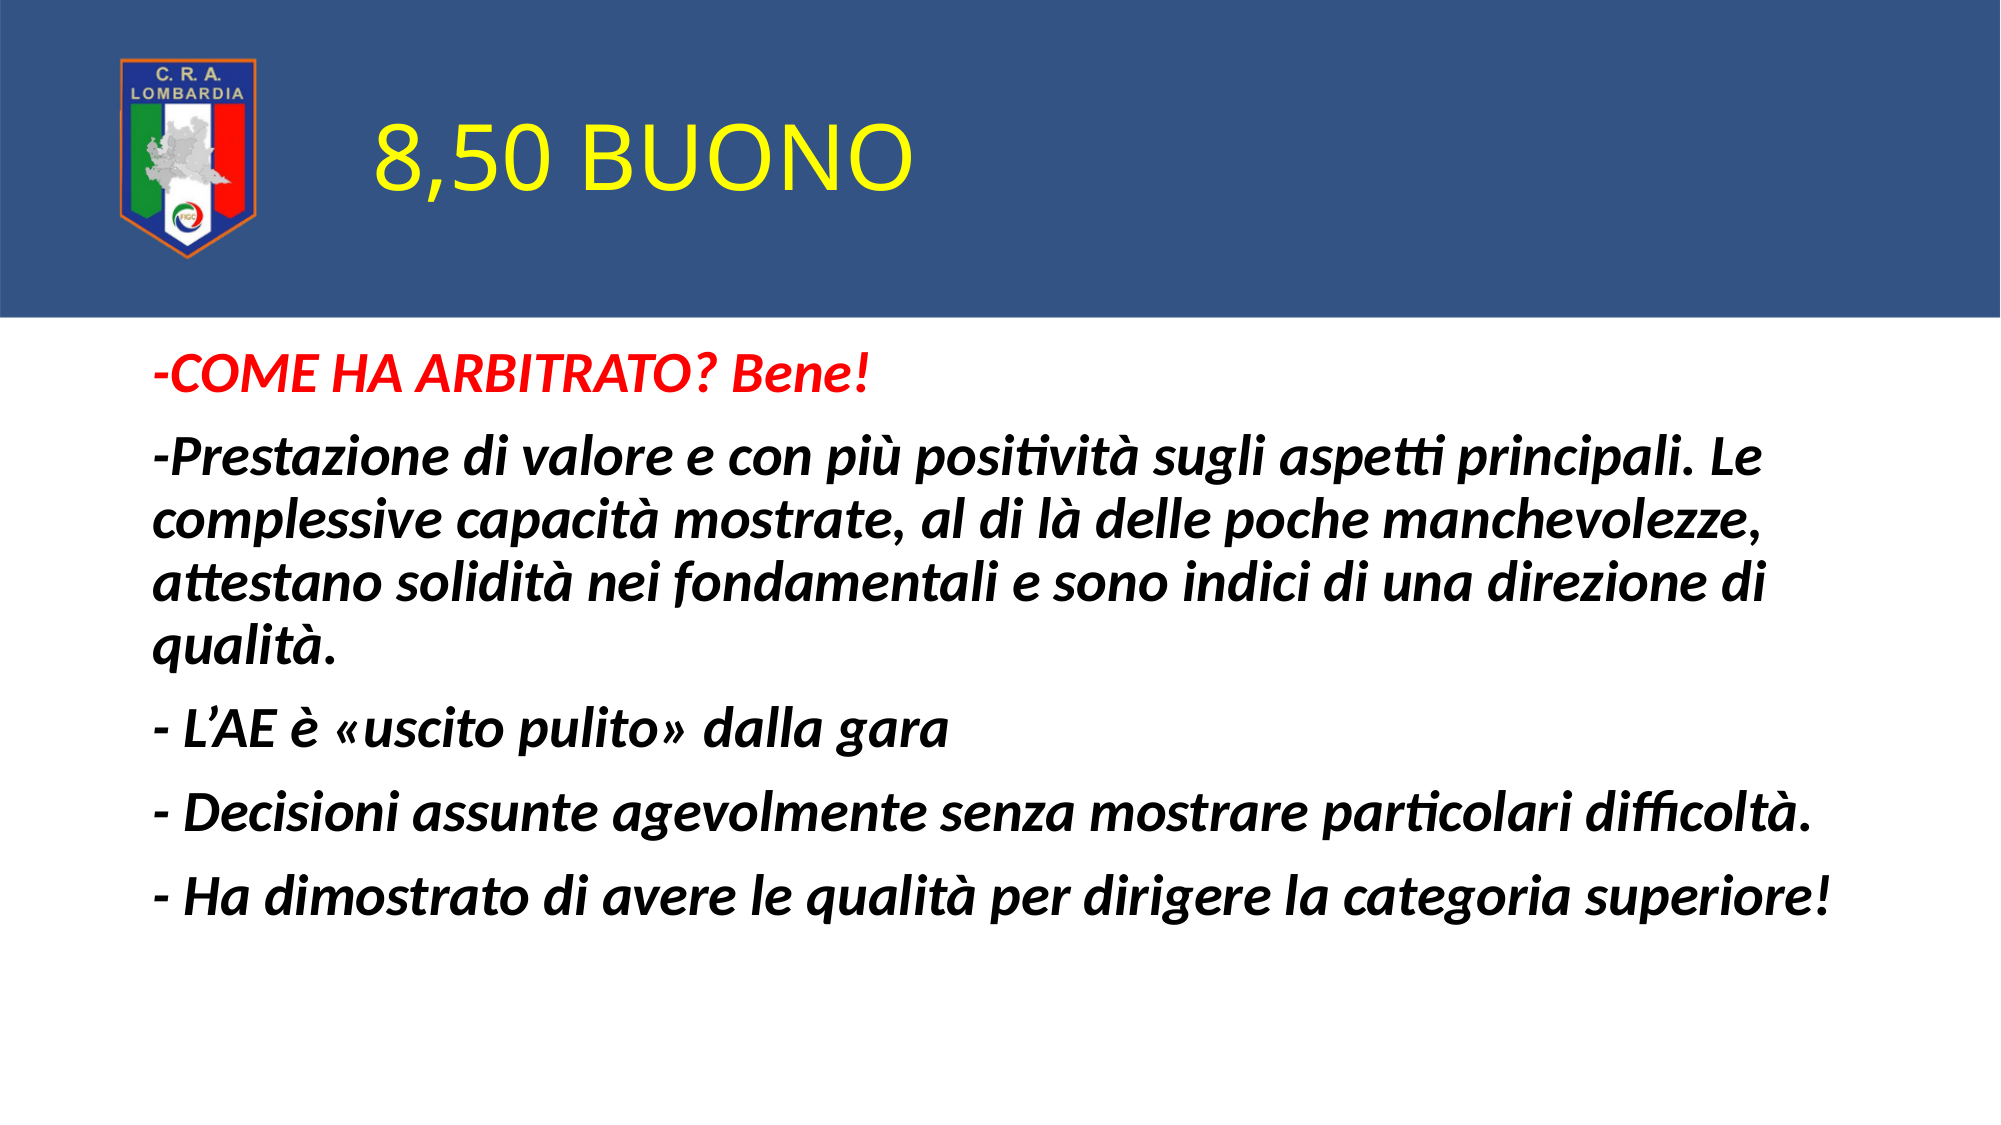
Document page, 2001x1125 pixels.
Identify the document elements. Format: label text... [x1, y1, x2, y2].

list -COME HA ARBITRATO? Bene! -Prestazione di valore e con più positività sugli aspetti principali. Le complessive capacità mostrate, al di là delle poche manchevolezze, attestano solidità nei fondamentali e sono indici di una direzione di qualità. - L’AE è «uscito pulito» dalla gara - Decisioni assunte agevolmente senza mostrare particolari difficoltà. - Ha dimostrato di avere le qualità per dirigere la categoria superiore! [137, 334, 1863, 1014]
title 8,50 BUONO [357, 59, 1863, 261]
